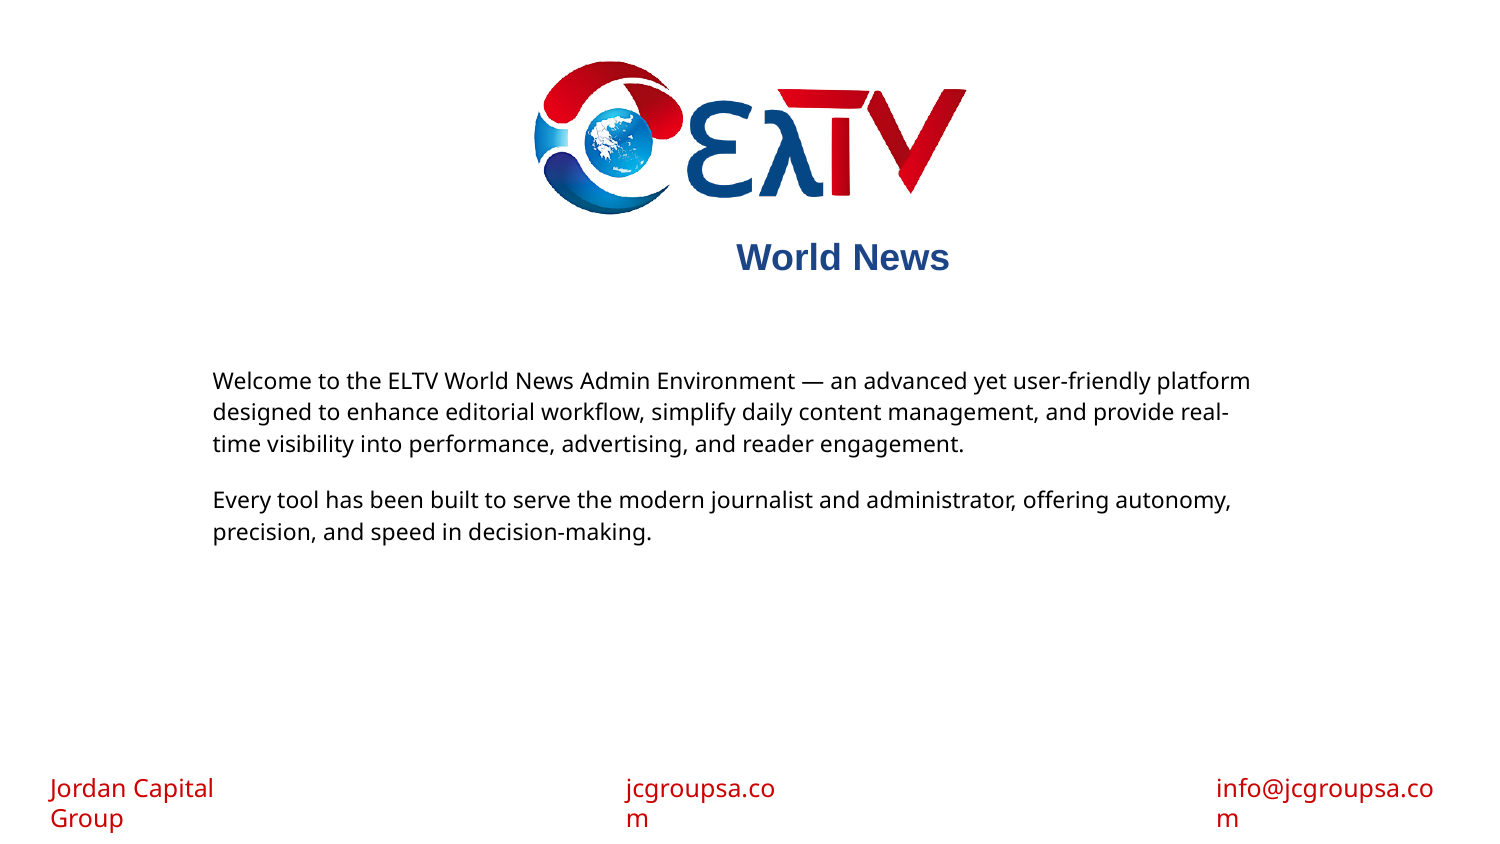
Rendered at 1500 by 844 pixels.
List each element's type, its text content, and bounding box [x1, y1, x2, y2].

text_box jcgroupsa.com [610, 757, 806, 844]
text_box Welcome to the ELTV World News Admin Environment — an advanced yet user-friendly platform designed to enhance editorial workflow, simplify daily content management, and provide real-time visibility into performance, advertising, and reader engagement. Every tool has been built to serve the modern journalist and administrator, offering autonomy, precision, and speed in decision-making. [197, 347, 1291, 560]
text_box Jordan Capital Group [35, 757, 305, 844]
text_box info@jcgroupsa.com [1201, 757, 1471, 844]
picture [533, 59, 967, 218]
text_box World News [721, 217, 967, 293]
